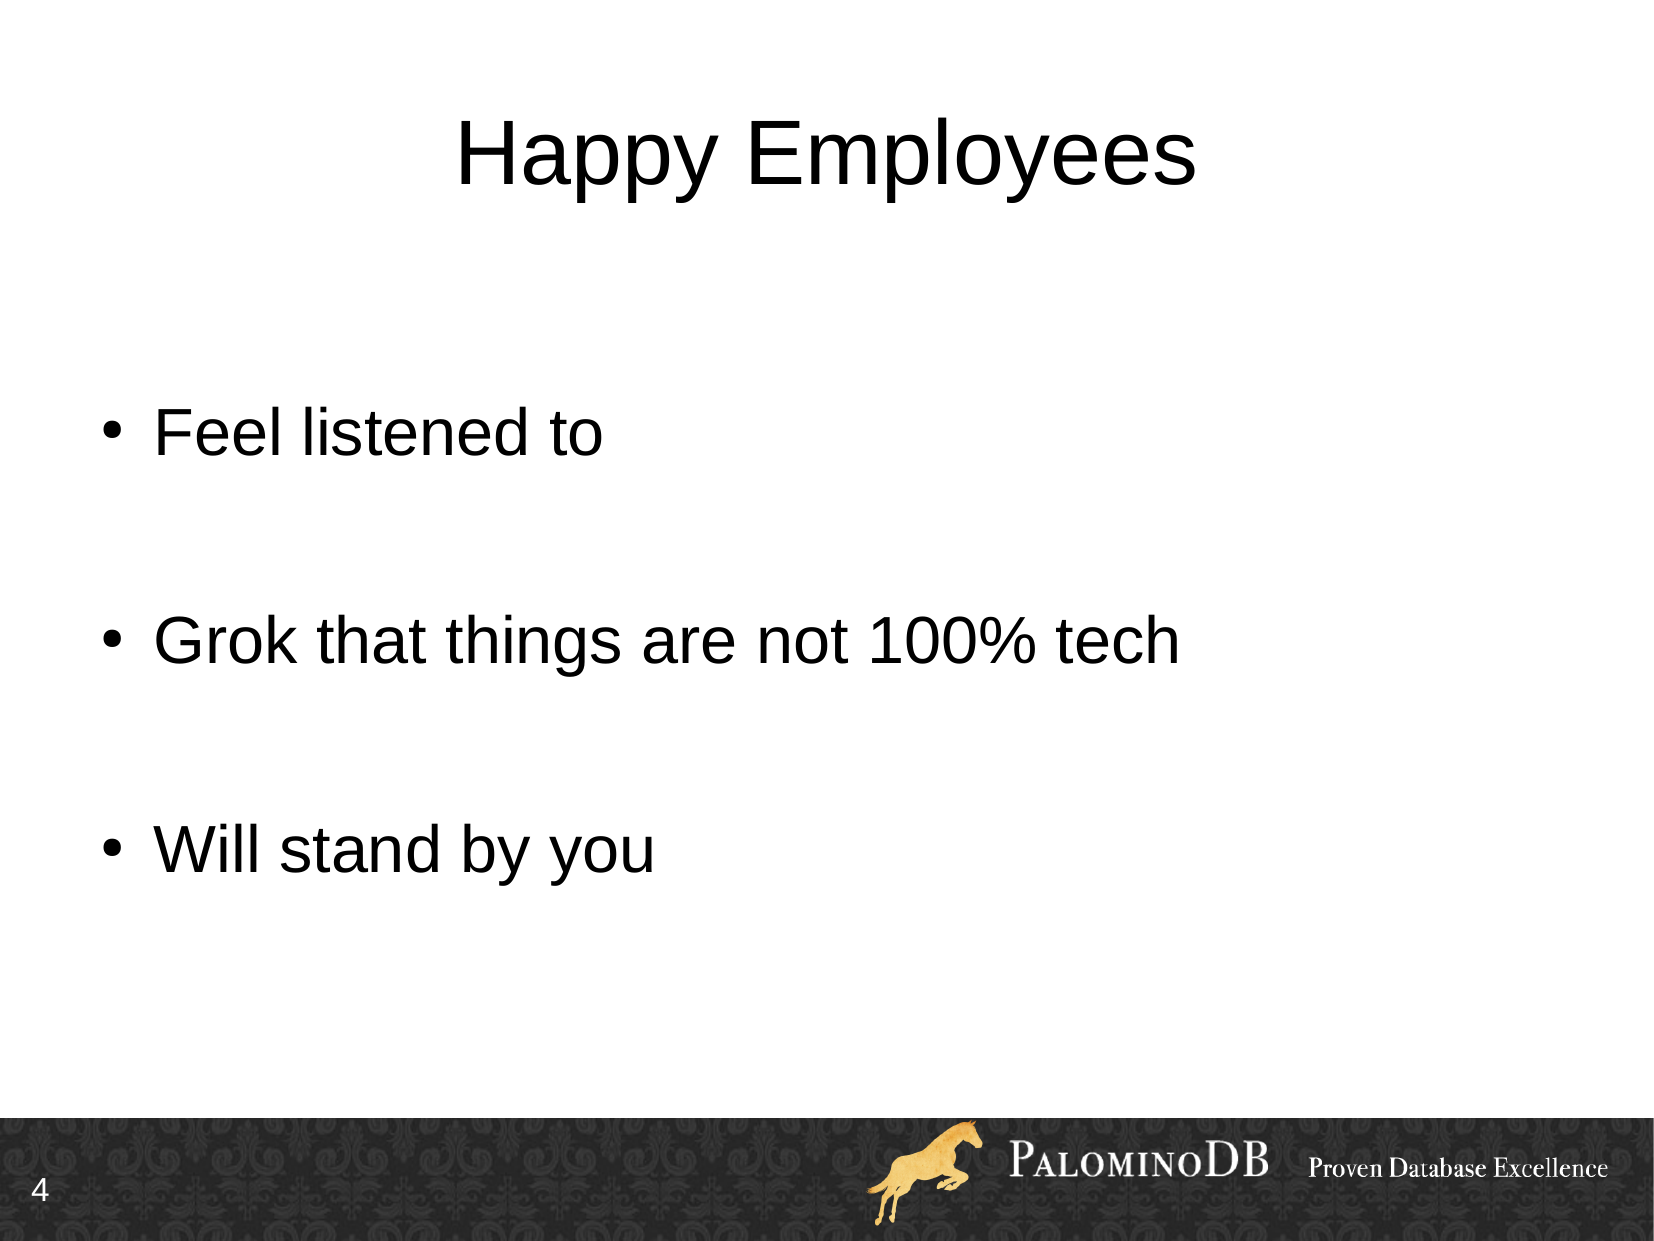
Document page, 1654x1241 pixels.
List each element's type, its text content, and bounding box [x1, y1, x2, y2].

picture [0, 1109, 1654, 1241]
list Feel listened to Grok that things are not 100% tech Will stand by you [82, 290, 1571, 1109]
title Happy Employees [82, 49, 1571, 257]
